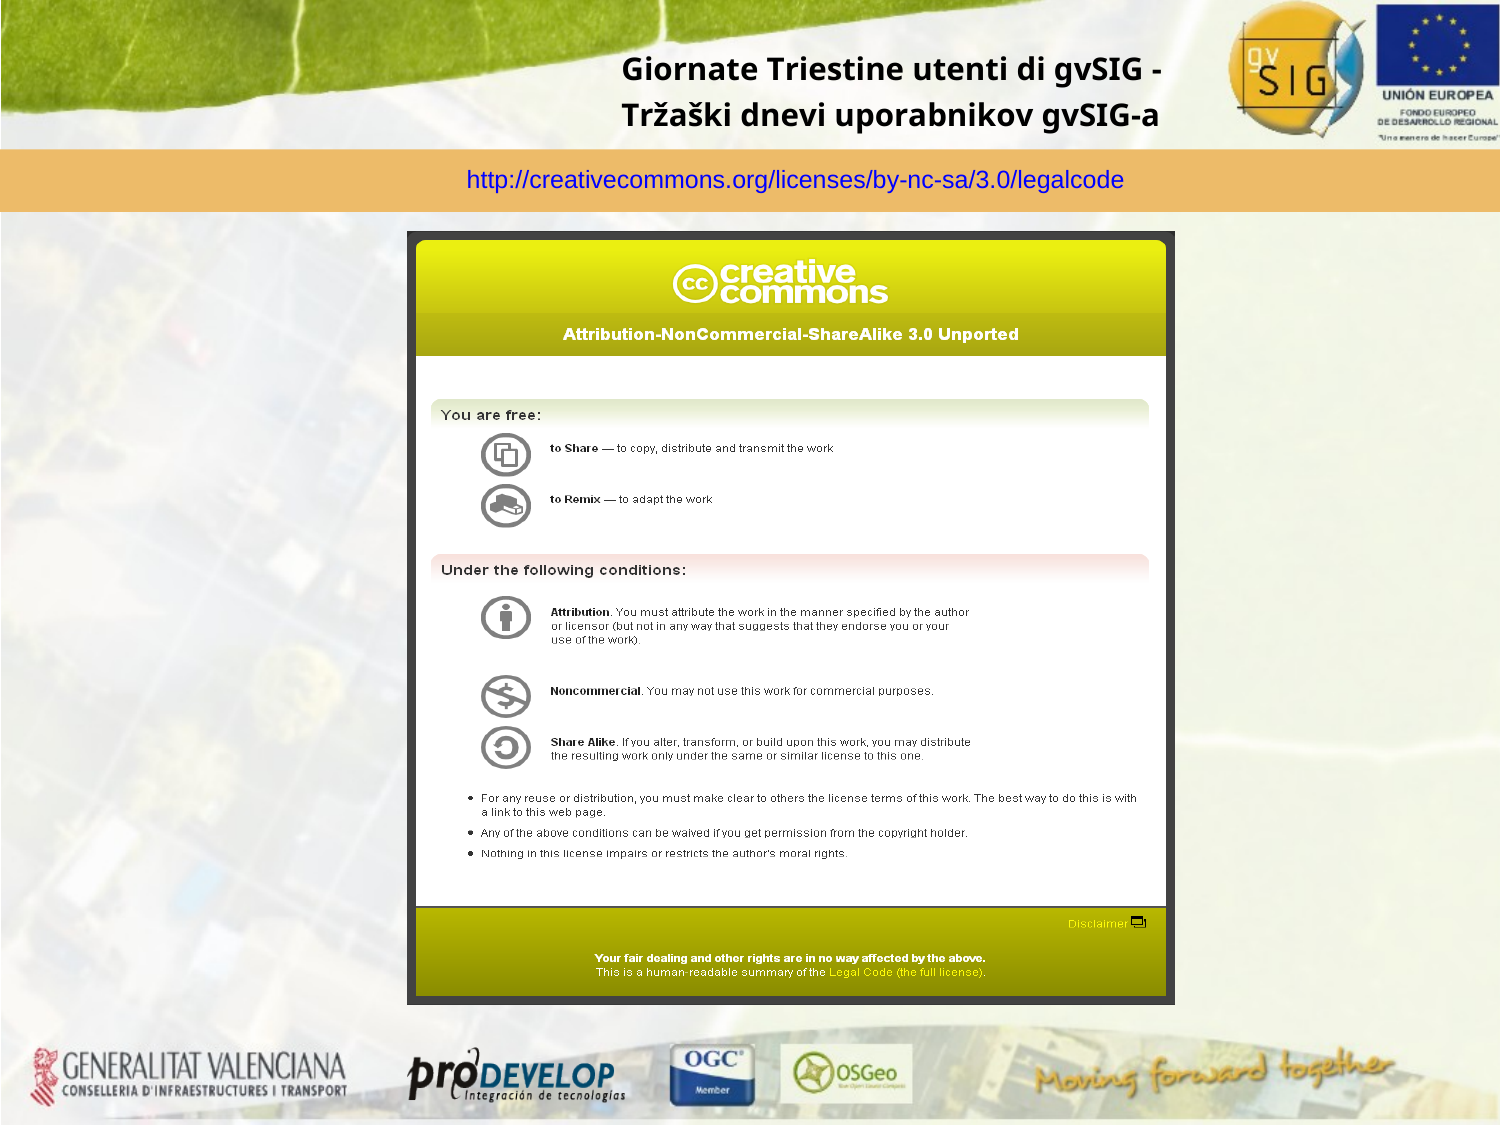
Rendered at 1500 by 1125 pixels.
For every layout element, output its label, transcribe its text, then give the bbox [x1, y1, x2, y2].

picture [1, 0, 1500, 149]
picture [1, 212, 1500, 1125]
text_box http://creativecommons.org/licenses/by-nc-sa/3.0/legalcode [466, 166, 1235, 195]
